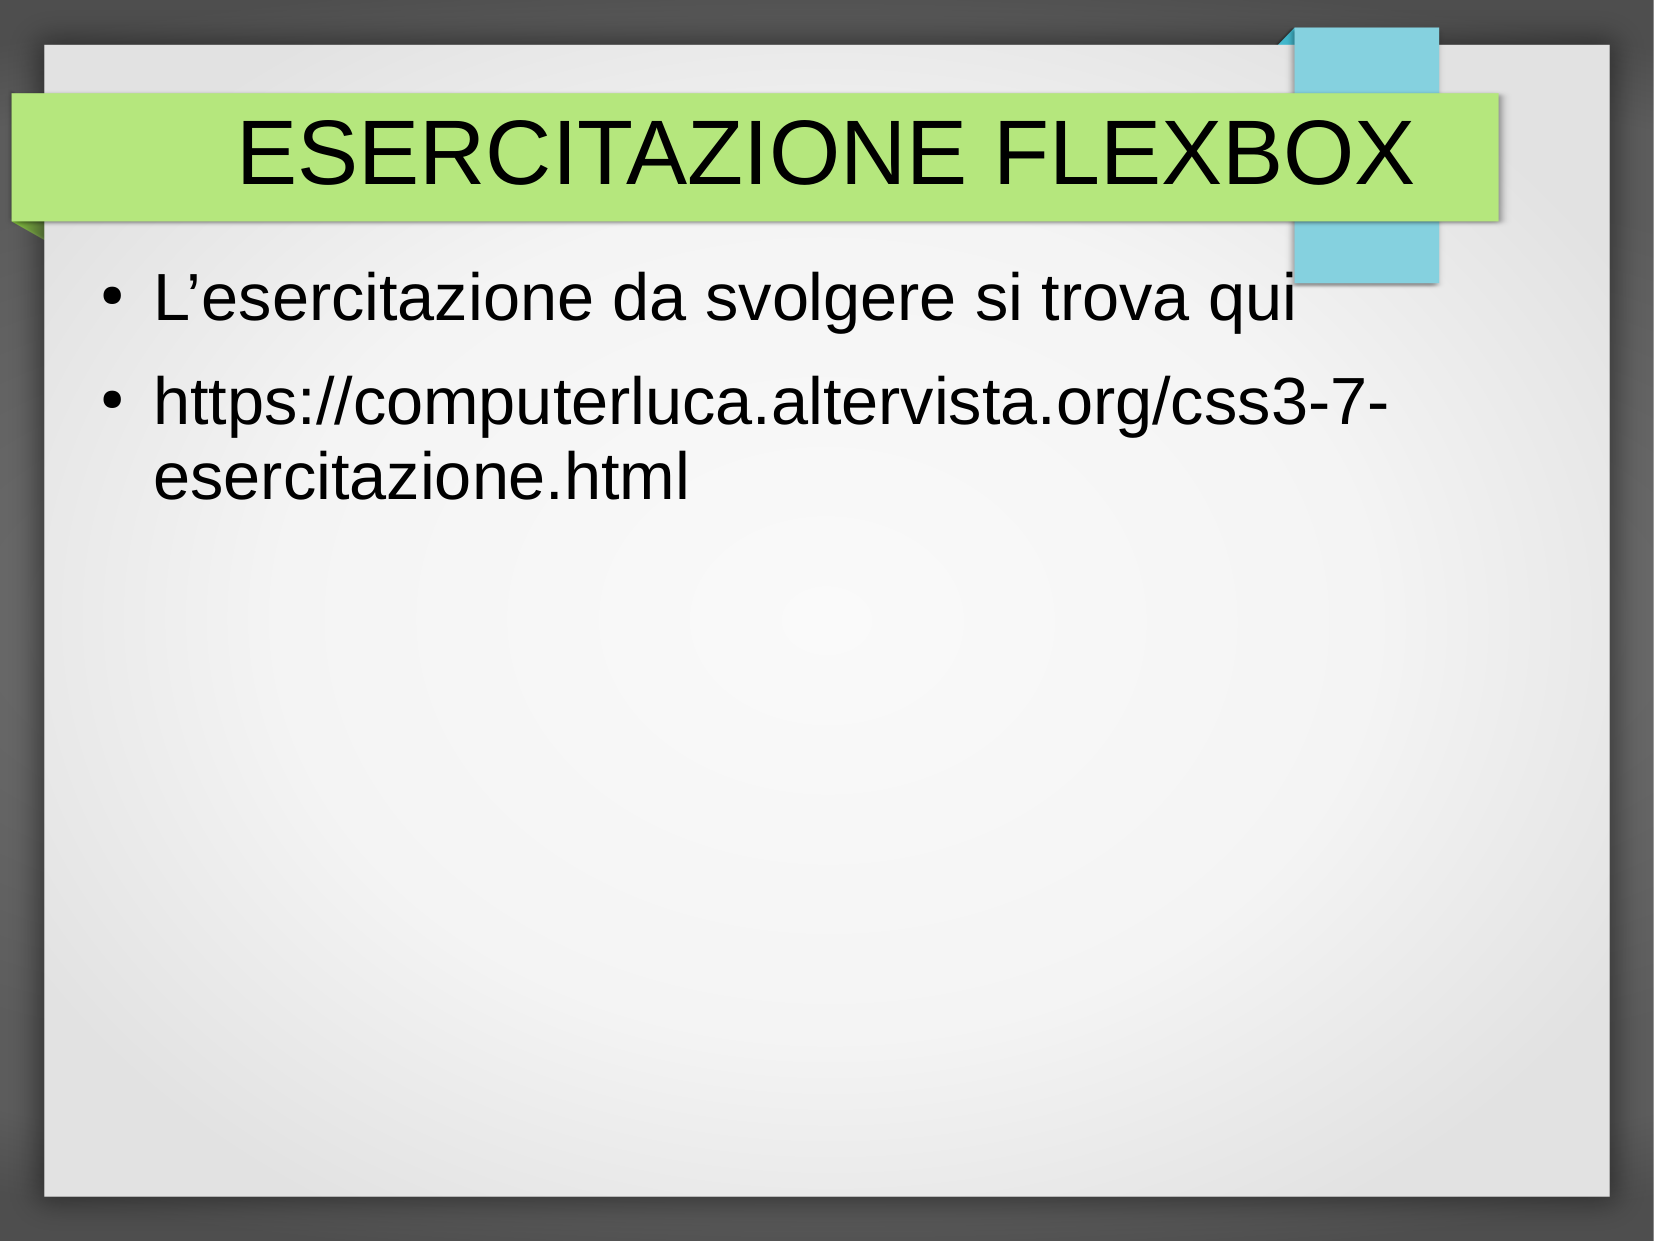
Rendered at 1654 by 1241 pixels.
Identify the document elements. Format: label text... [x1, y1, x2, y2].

title ESERCITAZIONE FLEXBOX [82, 49, 1571, 257]
picture [0, 0, 1654, 1241]
list L’esercitazione da svolgere si trova qui https://computerluca.altervista.org/css3-7-esercitazione.html [82, 259, 1571, 1182]
